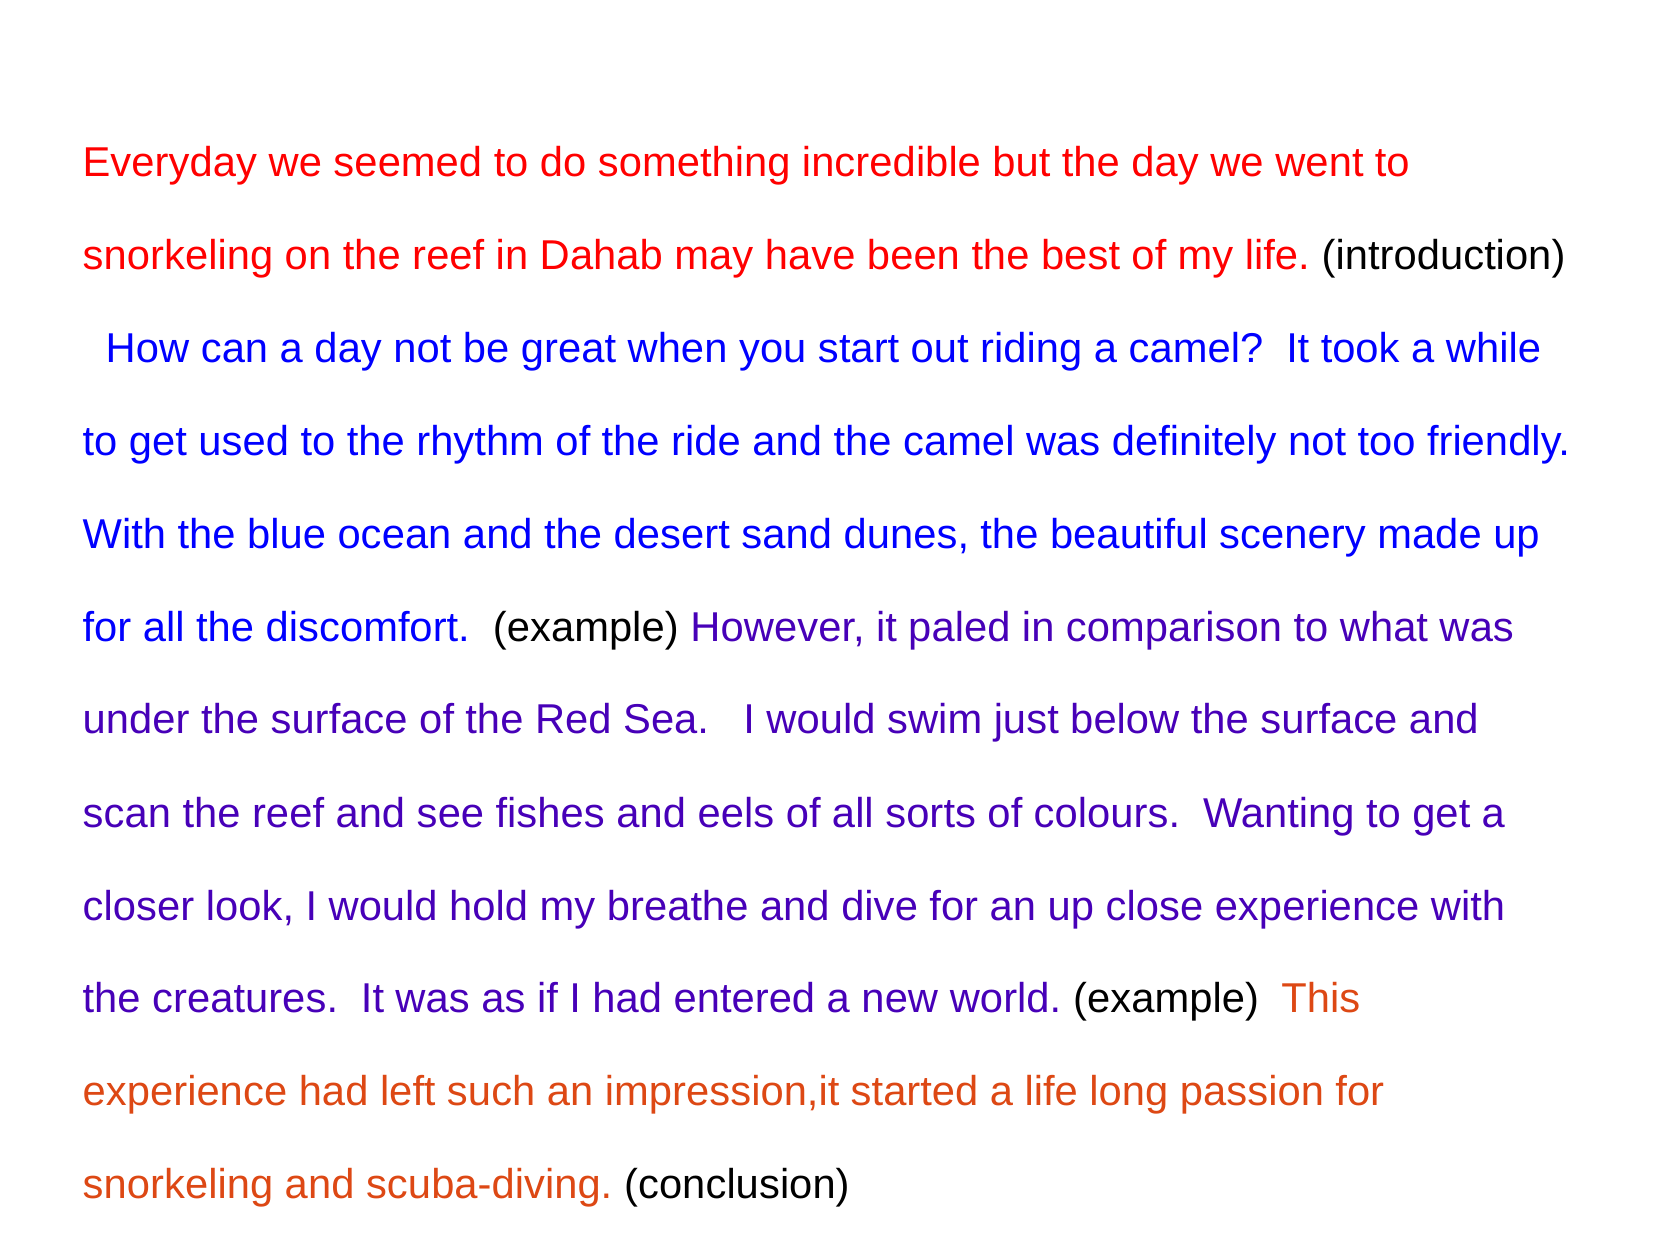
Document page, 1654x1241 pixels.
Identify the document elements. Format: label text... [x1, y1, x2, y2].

subtitle Everyday we seemed to do something incredible but the day we went to snorkeling on the reef in Dahab may have been the best of my life. (introduction) How can a day not be great when you start out riding a camel? It took a while to get used to the rhythm of the ride and the camel was definitely not too friendly. With the blue ocean and the desert sand dunes, the beautiful scenery made up for all the discomfort. (example) However, it paled in comparison to what was under the surface of the Red Sea. I would swim just below the surface and scan the reef and see fishes and eels of all sorts of colours. Wanting to get a closer look, I would hold my breathe and dive for an up close experience with the creatures. It was as if I had entered a new world. (example) This experience had left such an impression,it started a life long passion for snorkeling and scuba-diving. (conclusion) [82, 109, 1571, 1191]
